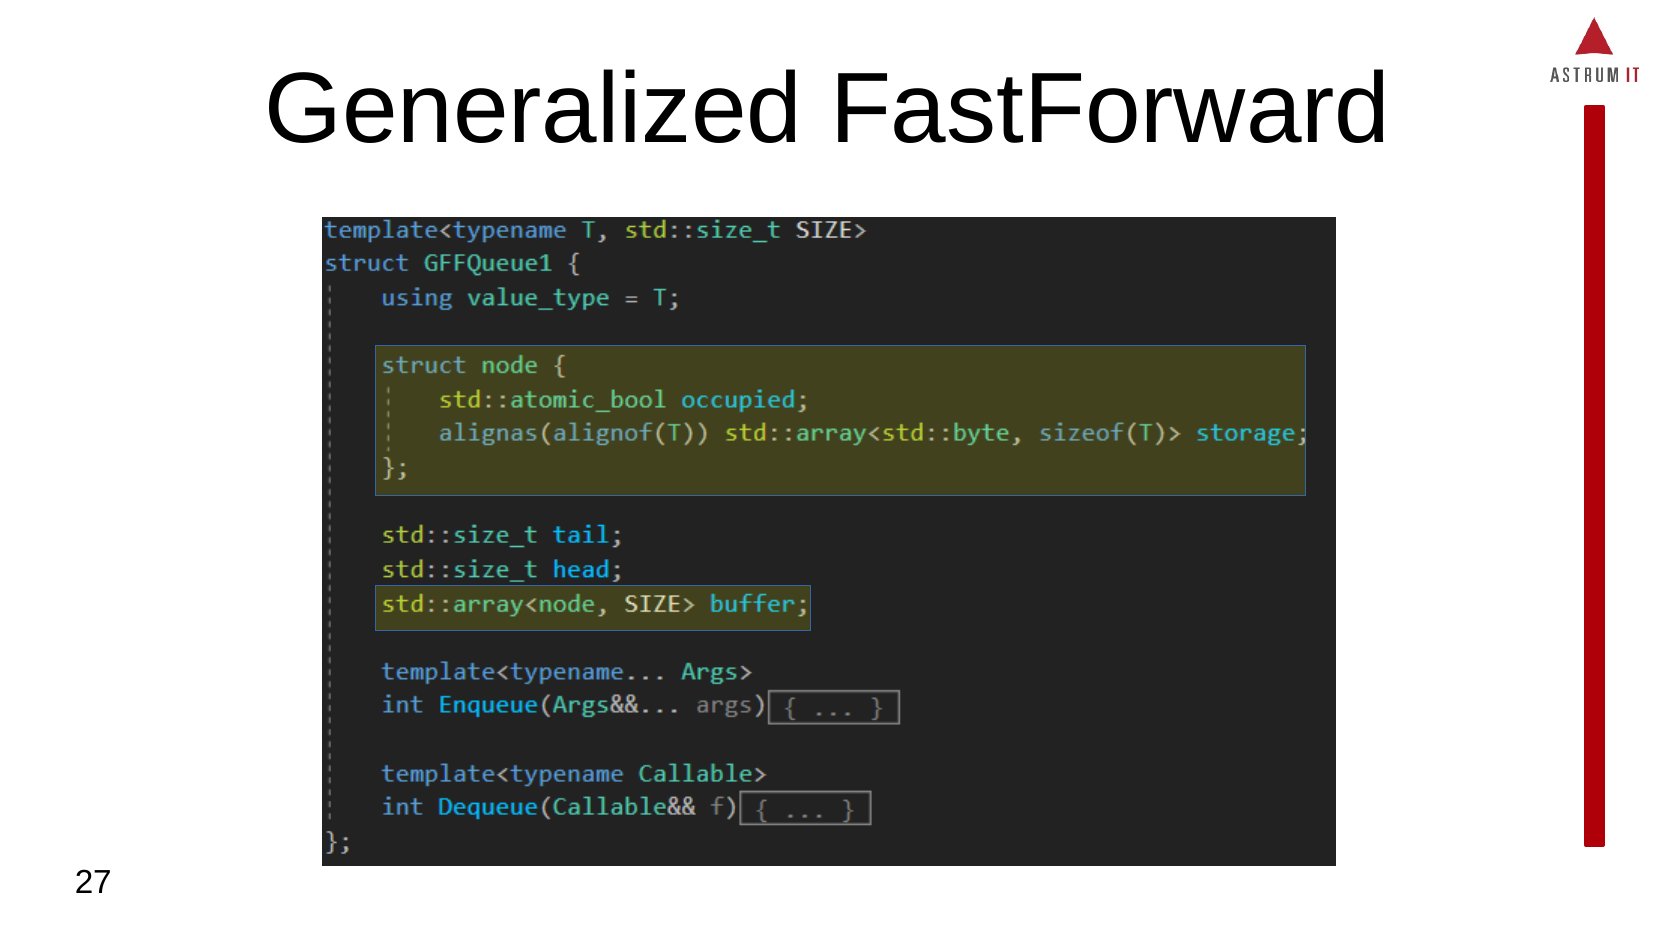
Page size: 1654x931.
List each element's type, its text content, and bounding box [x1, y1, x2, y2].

picture [322, 217, 1336, 866]
picture [1550, 17, 1639, 82]
text_box [375, 345, 1306, 496]
text_box [375, 585, 811, 631]
title Generalized FastForward [114, 30, 1541, 186]
